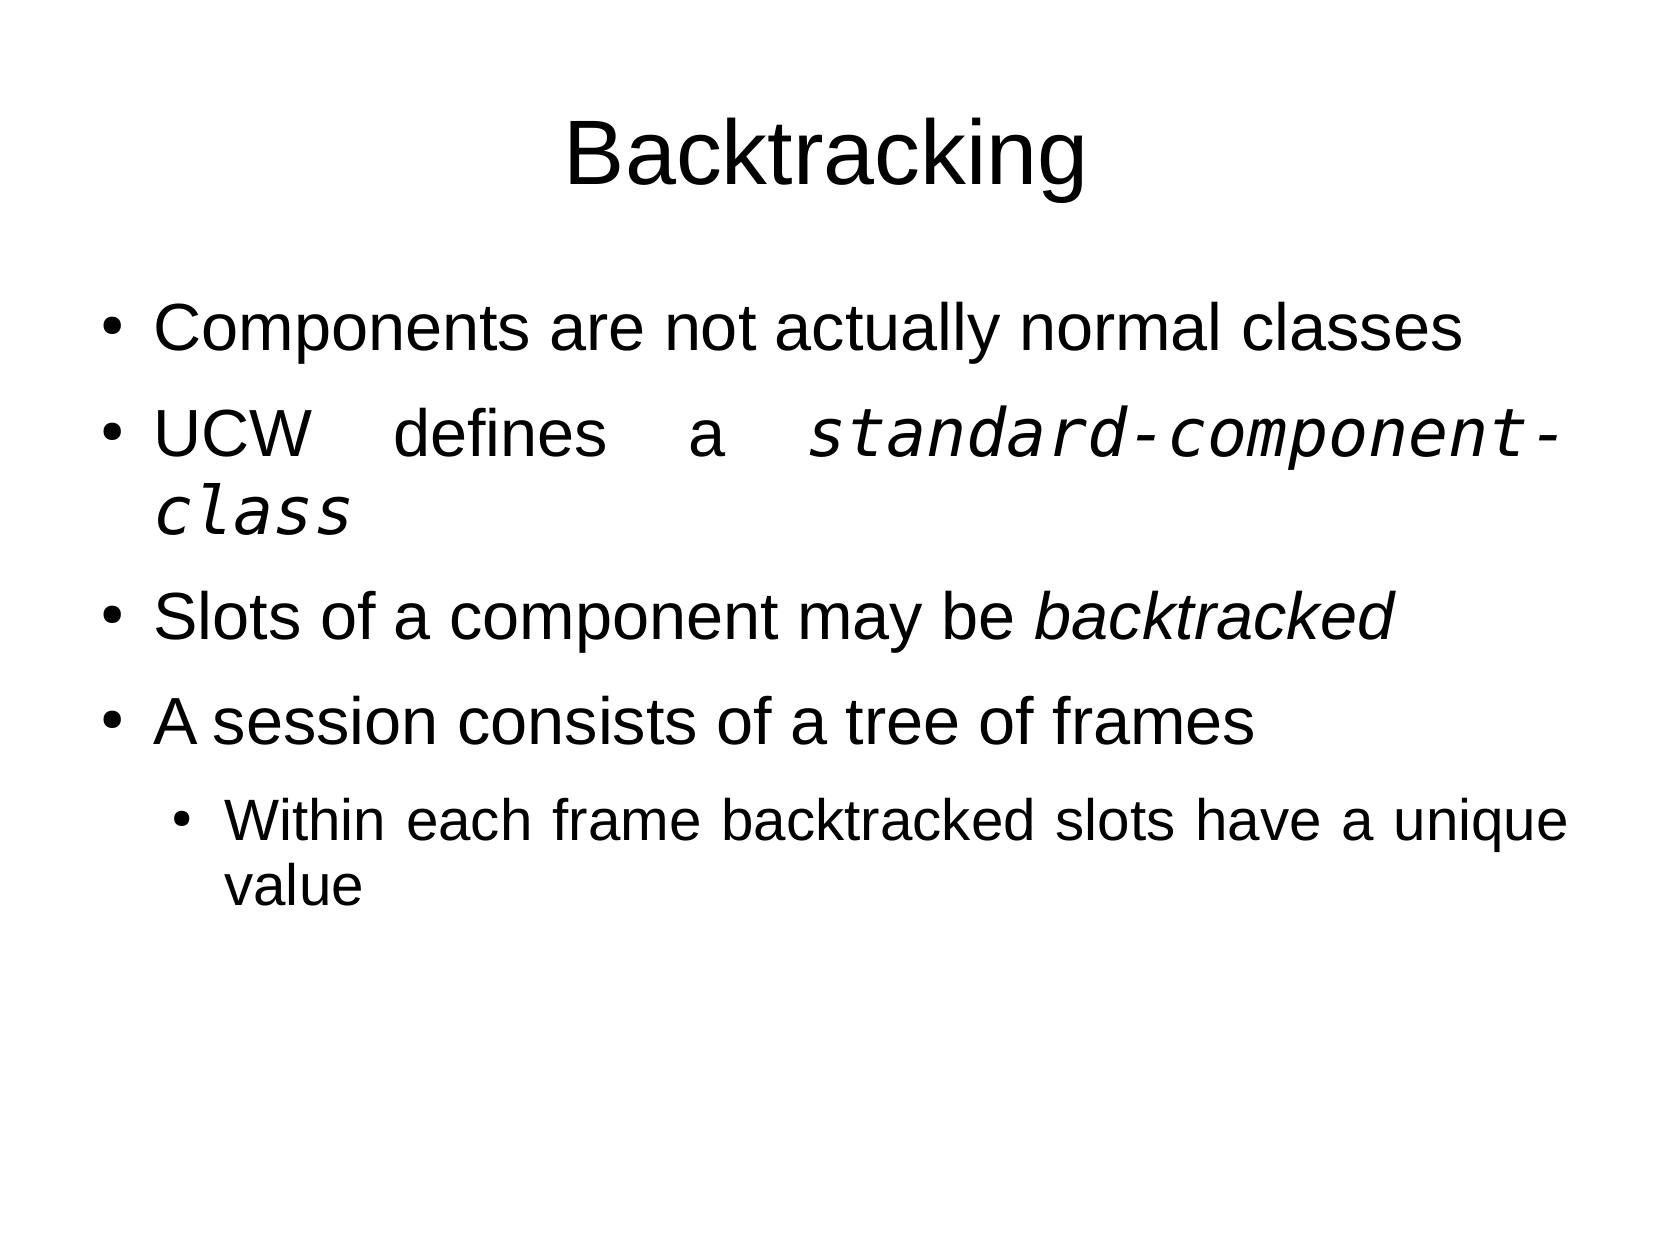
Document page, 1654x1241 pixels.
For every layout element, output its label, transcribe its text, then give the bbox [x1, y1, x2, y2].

list Components are not actually normal classes UCW defines a standard-component-class Slots of a component may be backtracked A session consists of a tree of frames Within each frame backtracked slots have a unique value [82, 290, 1571, 1109]
title Backtracking [82, 56, 1571, 250]
